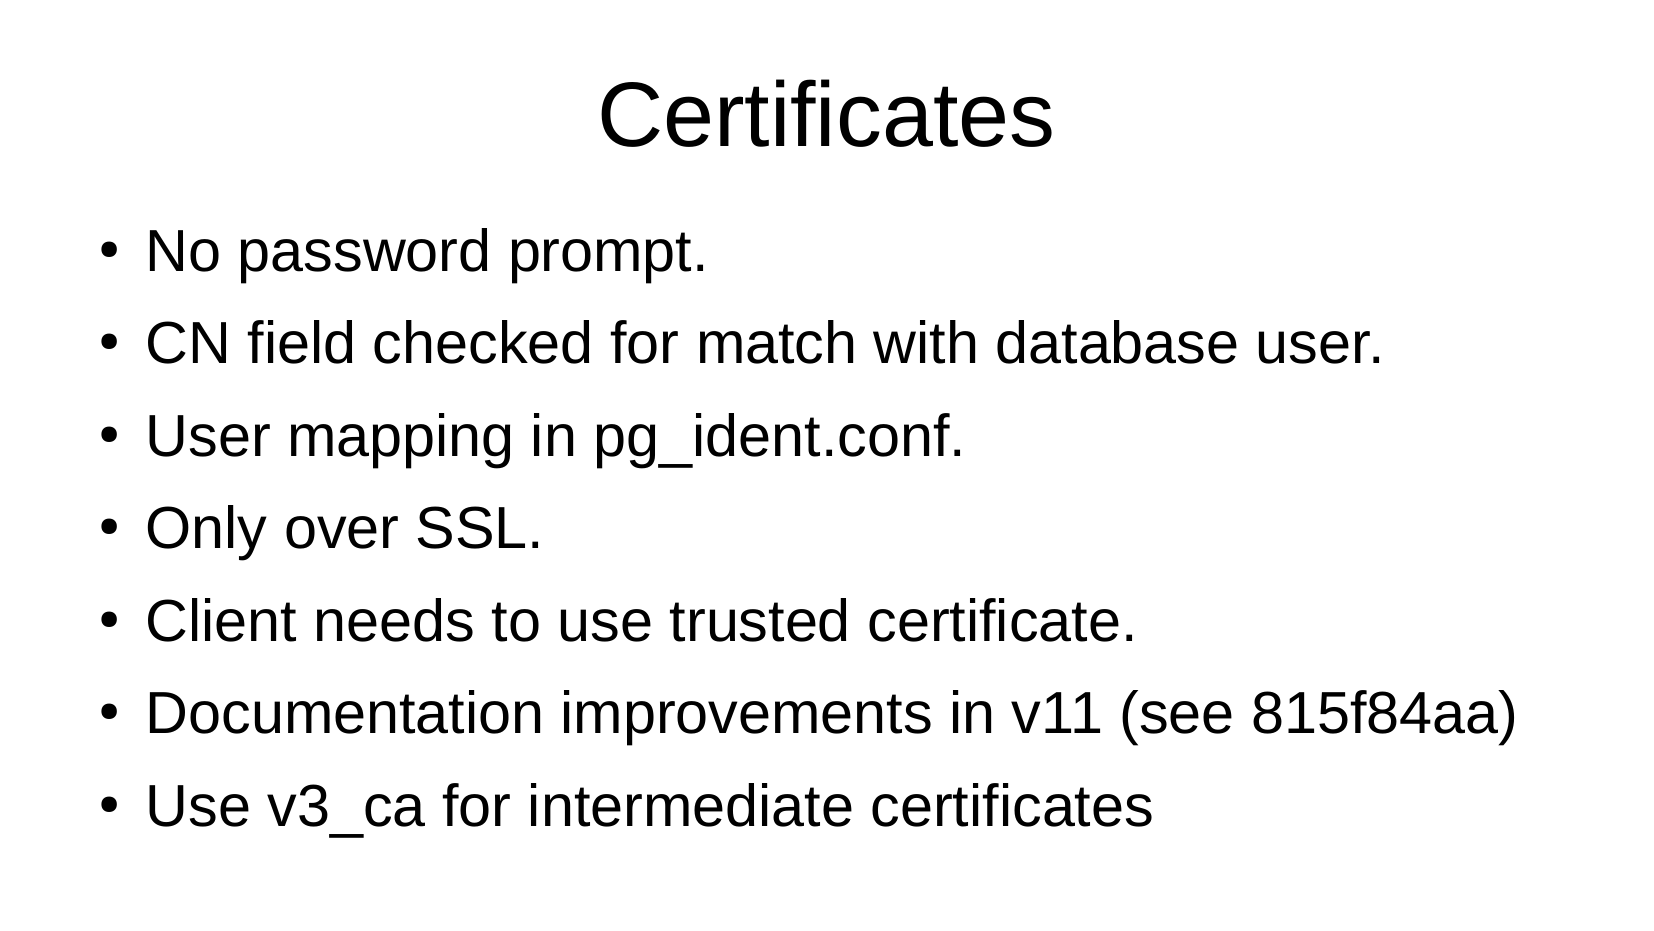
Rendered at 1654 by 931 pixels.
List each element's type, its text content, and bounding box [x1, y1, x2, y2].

title Certificates [82, 37, 1571, 193]
list No password prompt. CN field checked for match with database user. User mapping in pg_ident.conf. Only over SSL. Client needs to use trusted certificate. Documentation improvements in v11 (see 815f84aa) Use v3_ca for intermediate certificates [82, 217, 1571, 841]
